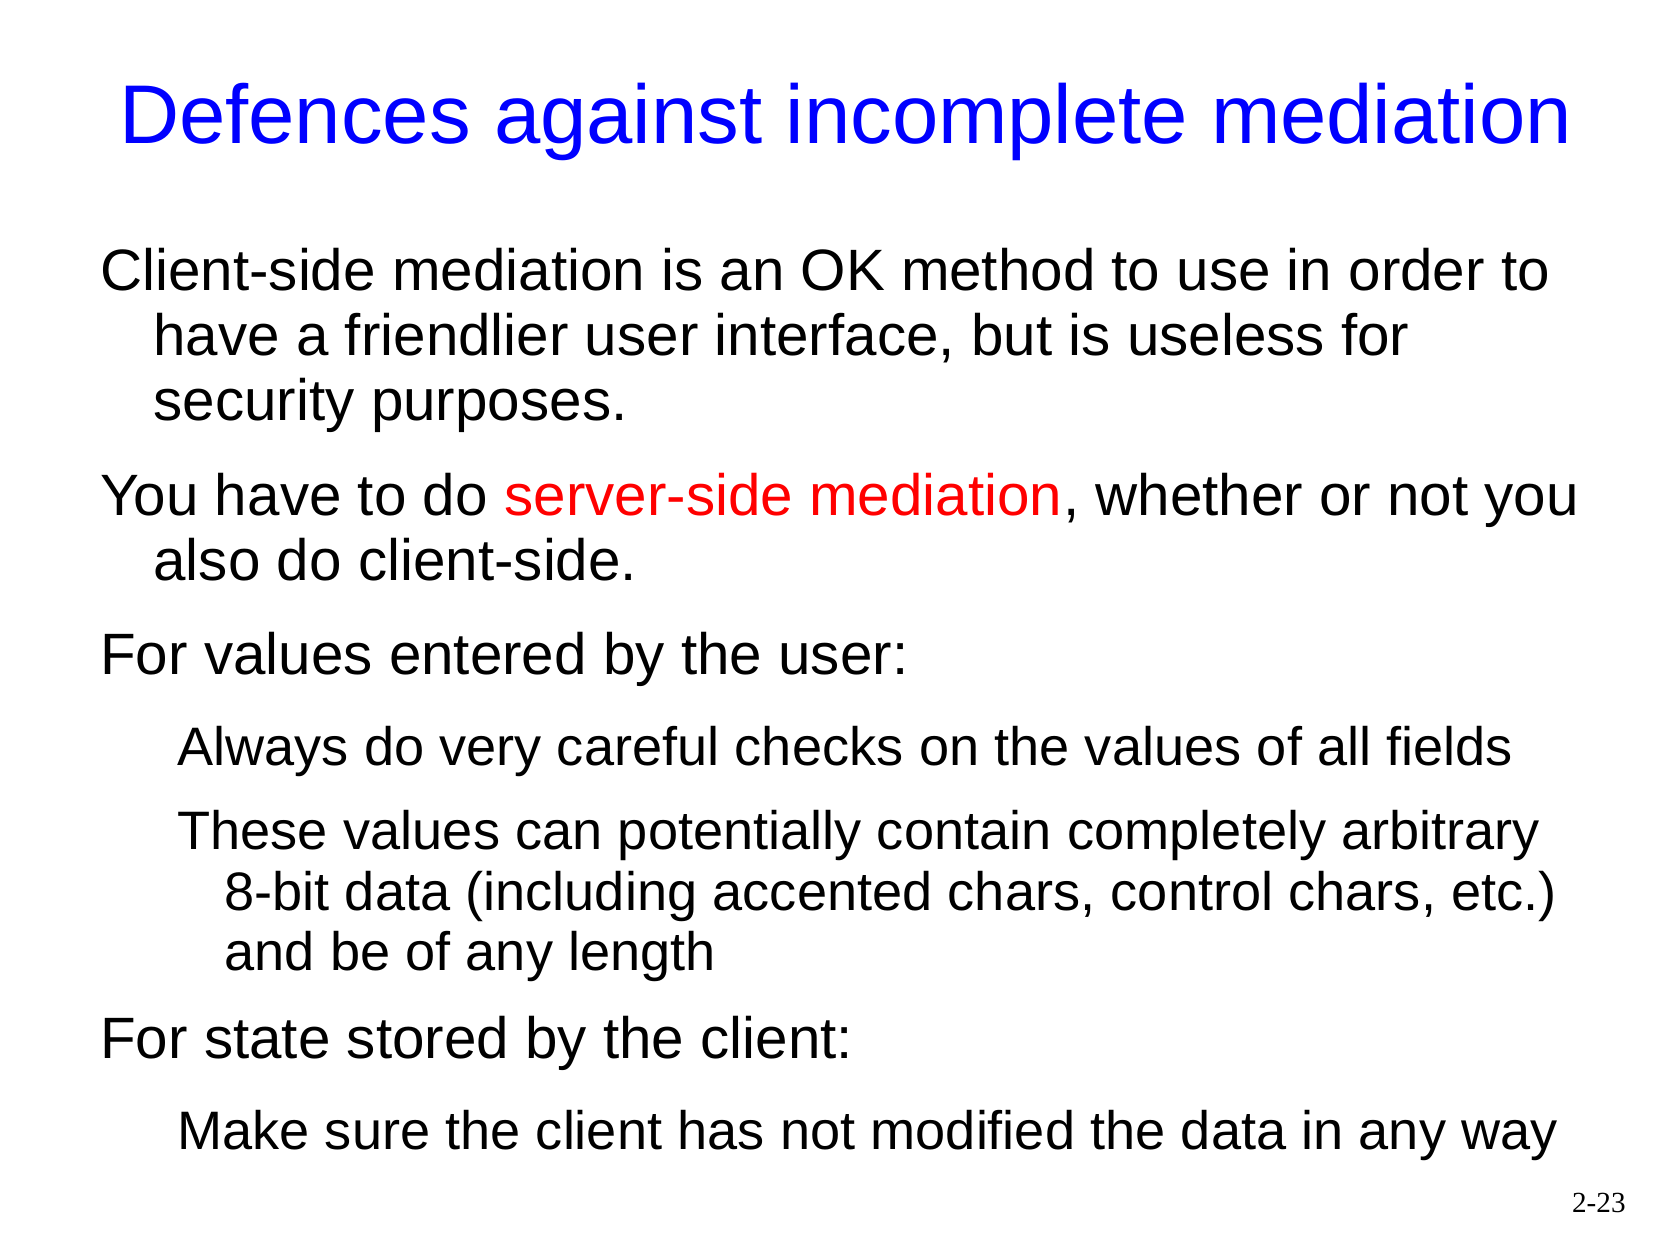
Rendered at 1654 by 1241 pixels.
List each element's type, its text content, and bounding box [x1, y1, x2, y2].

list Client-side mediation is an OK method to use in order to have a friendlier user interface, but is useless for security purposes. You have to do server-side mediation, whether or not you also do client-side. For values entered by the user: Always do very careful checks on the values of all fields These values can potentially contain completely arbitrary 8-bit data (including accented chars, control chars, etc.) and be of any length For state stored by the client: Make sure the client has not modified the data in any way [82, 237, 1598, 1162]
title Defences against incomplete mediation [84, 18, 1573, 211]
